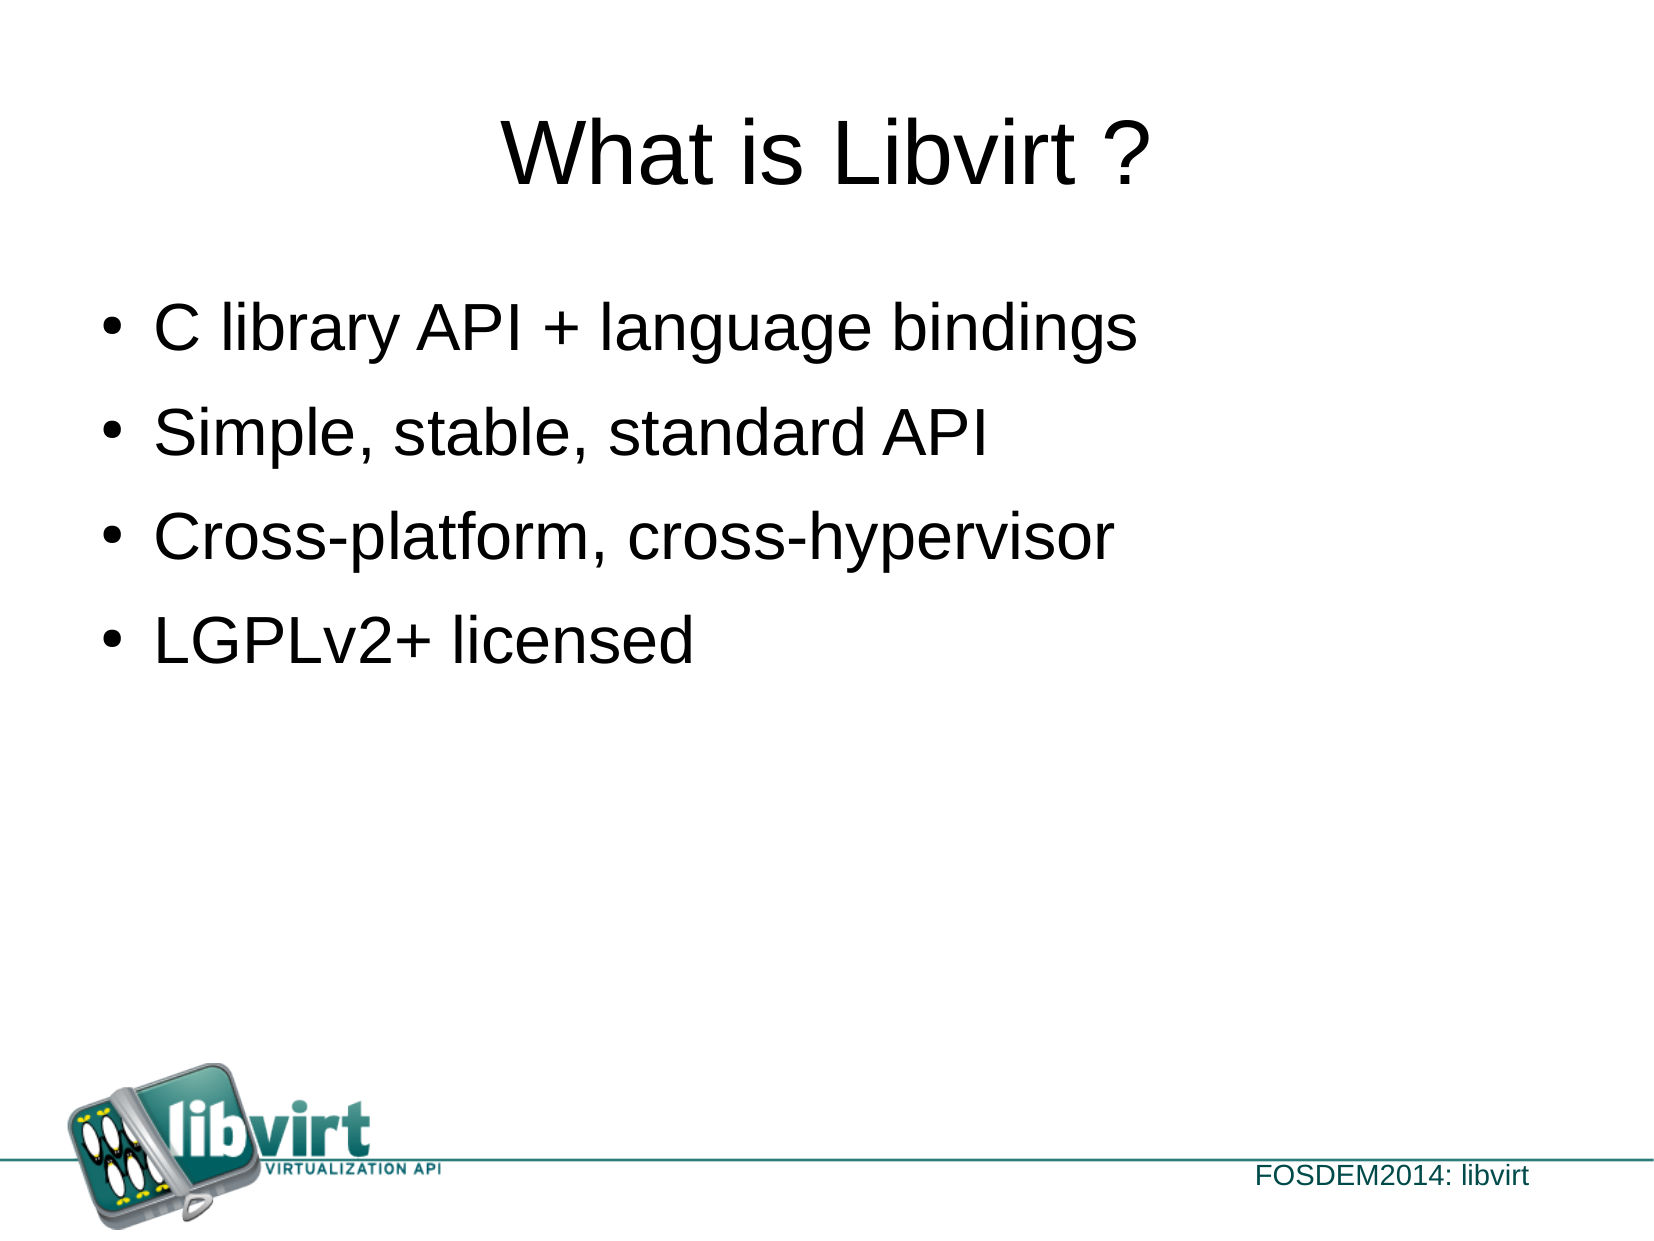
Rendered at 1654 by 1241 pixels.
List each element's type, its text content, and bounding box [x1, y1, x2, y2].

list C library API + language bindings Simple, stable, standard API Cross-platform, cross-hypervisor LGPLv2+ licensed [82, 290, 1571, 1010]
picture [0, 1063, 1654, 1230]
title What is Libvirt ? [82, 49, 1571, 257]
